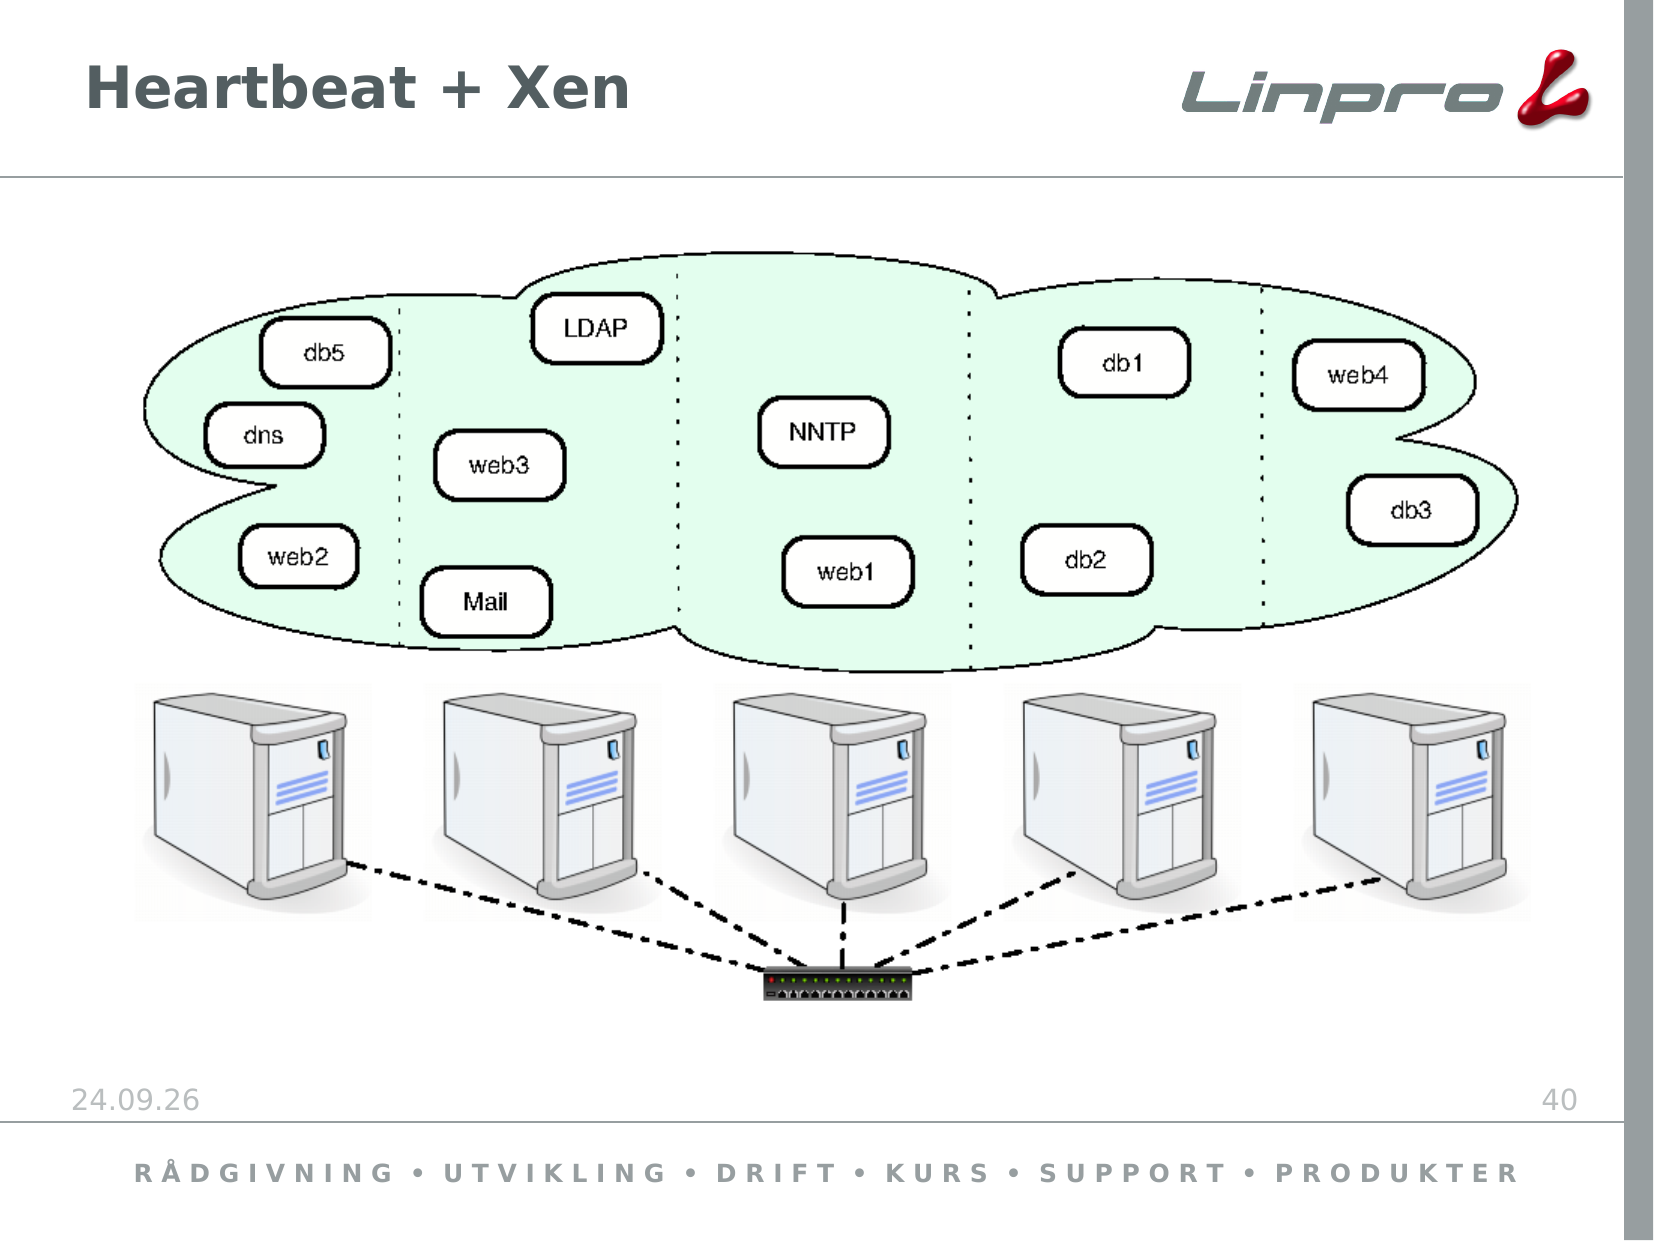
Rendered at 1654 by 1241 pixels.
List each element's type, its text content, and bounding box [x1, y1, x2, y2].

picture [1181, 47, 1595, 133]
picture [76, 238, 1579, 1004]
title Heartbeat + Xen [84, 49, 1573, 128]
